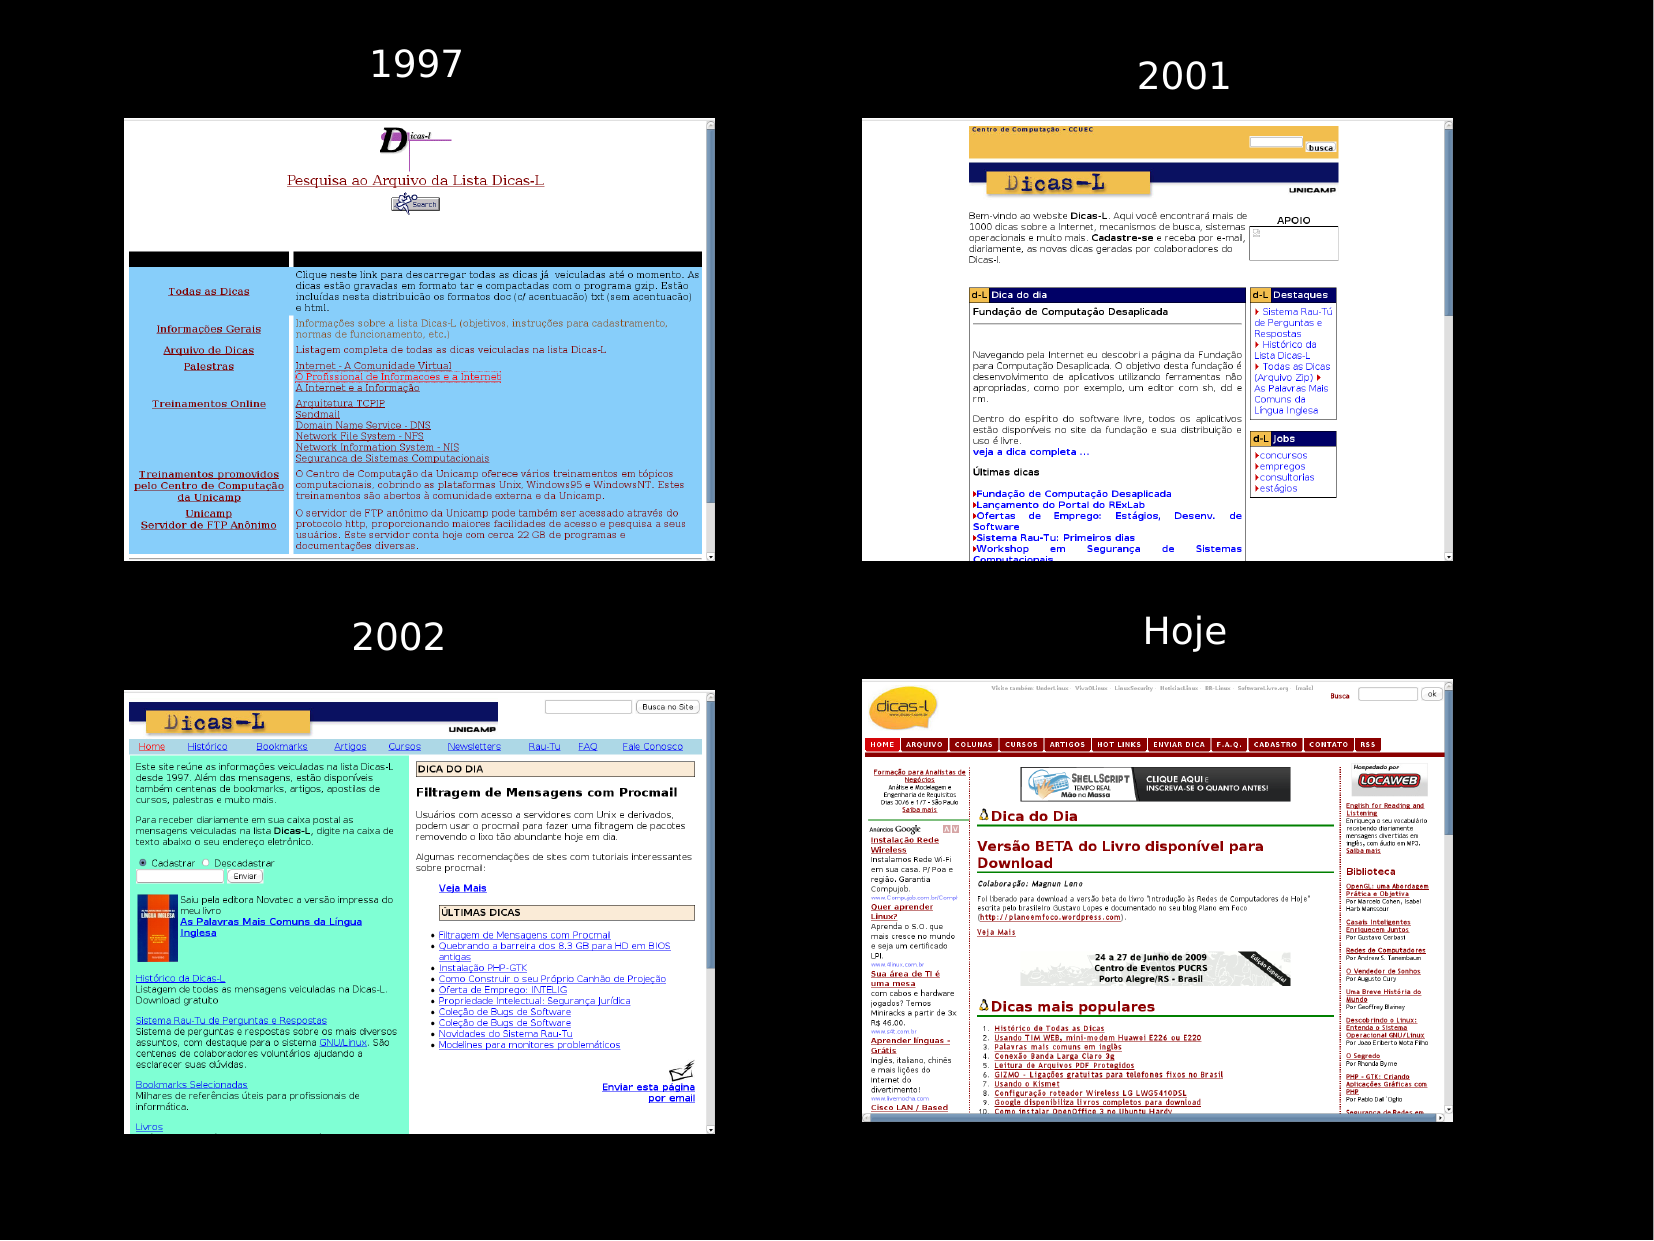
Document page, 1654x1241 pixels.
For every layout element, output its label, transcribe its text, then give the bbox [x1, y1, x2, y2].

text_box 1997 [354, 35, 478, 94]
picture [124, 118, 715, 562]
picture [862, 679, 1453, 1123]
text_box 2002 [336, 608, 461, 667]
text_box Hoje [1127, 602, 1241, 661]
picture [862, 118, 1453, 562]
text_box 2001 [1122, 47, 1246, 106]
picture [124, 690, 715, 1134]
